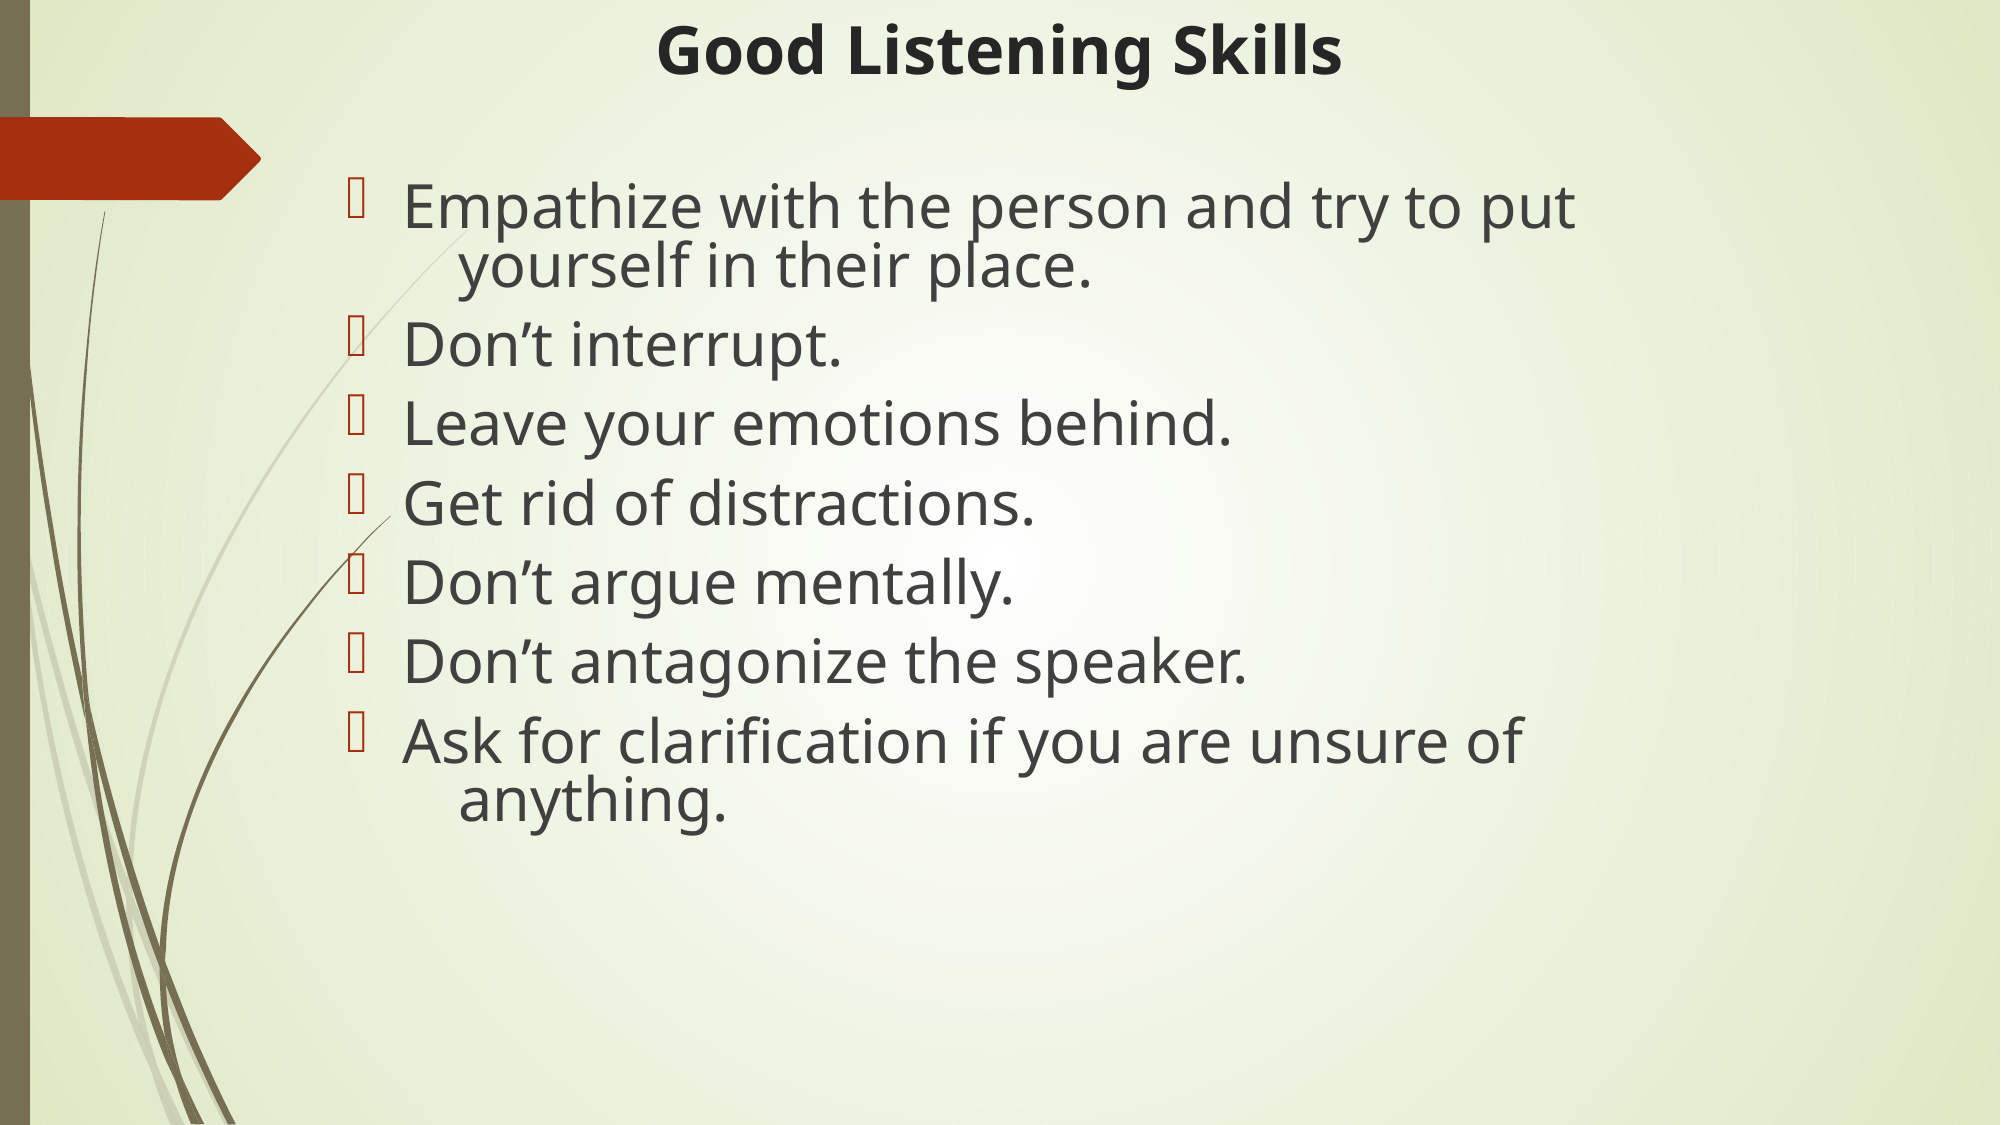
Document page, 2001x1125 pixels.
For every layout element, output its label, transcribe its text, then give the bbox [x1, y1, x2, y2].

list Empathize with the person and try to put yourself in their place. Don’t interrupt. Leave your emotions behind. Get rid of distractions. Don’t argue mentally. Don’t antagonize the speaker. Ask for clarification if you are unsure of anything. [331, 174, 1669, 850]
title Good Listening Skills [362, 0, 1638, 99]
